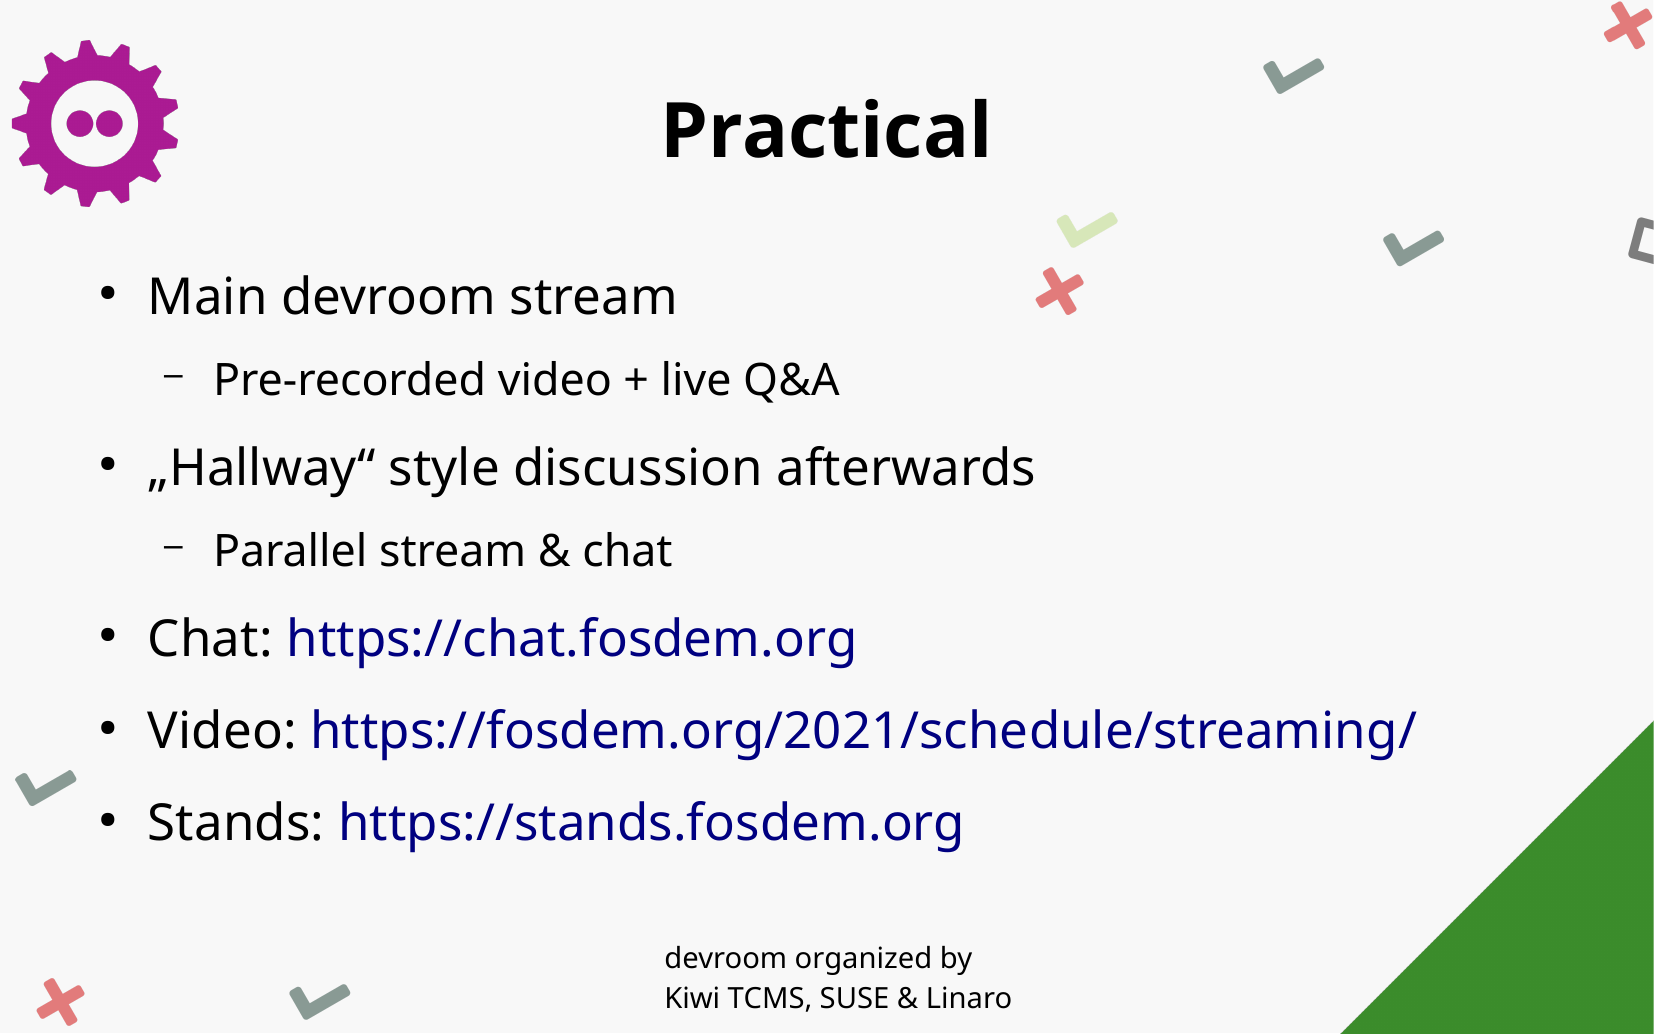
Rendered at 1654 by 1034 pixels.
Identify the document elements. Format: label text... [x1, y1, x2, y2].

picture [1340, 716, 1654, 1034]
picture [11, 40, 178, 207]
title Practical [82, 41, 1571, 214]
picture [15, 770, 359, 1034]
picture [1035, 0, 1654, 315]
list Main devroom stream Pre-recorded video + live Q&A „Hallway“ style discussion afterwards Parallel stream & chat Chat: https://chat.fosdem.org Video: https://fosdem.org/2021/schedule/streaming/ Stands: https://stands.fosdem.org [82, 259, 1571, 859]
